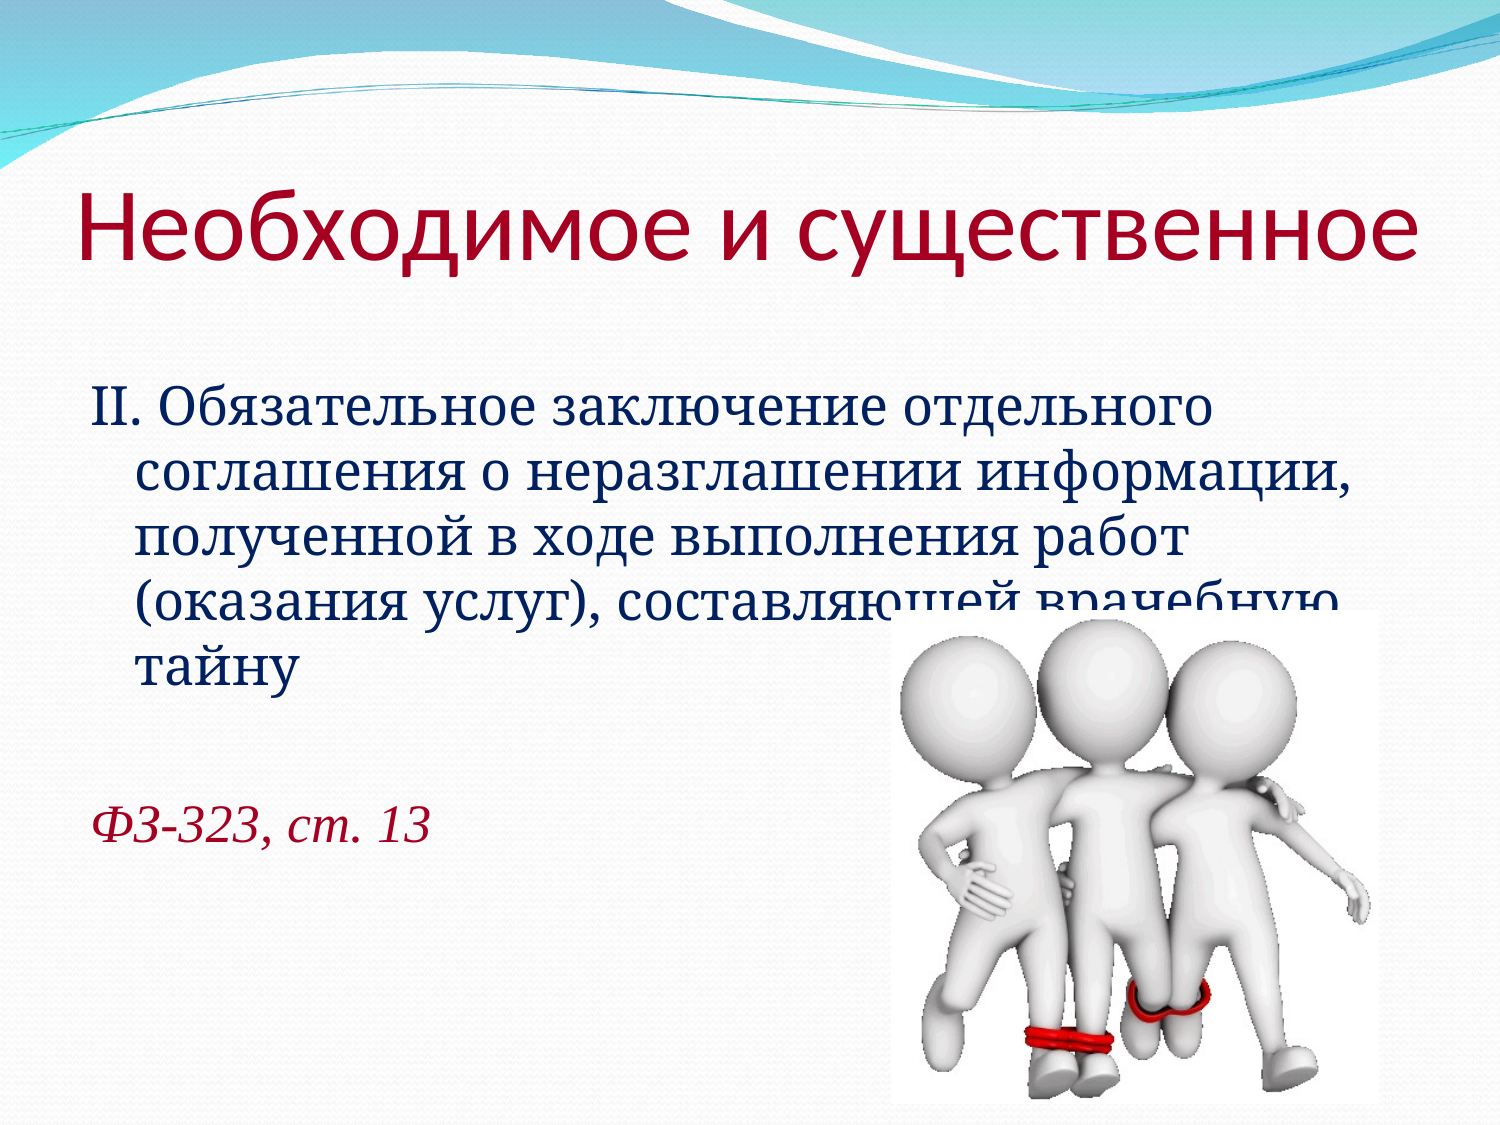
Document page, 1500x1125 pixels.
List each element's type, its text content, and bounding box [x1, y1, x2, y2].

list II. Обязательное заключение отдельного соглашения о неразглашении информации, полученной в ходе выполнения работ (оказания услуг), составляющей врачебную тайну ФЗ-323, ст. 13 [75, 363, 1426, 1038]
picture [0, 0, 1500, 1125]
title Необходимое и существенное [75, 115, 1426, 282]
